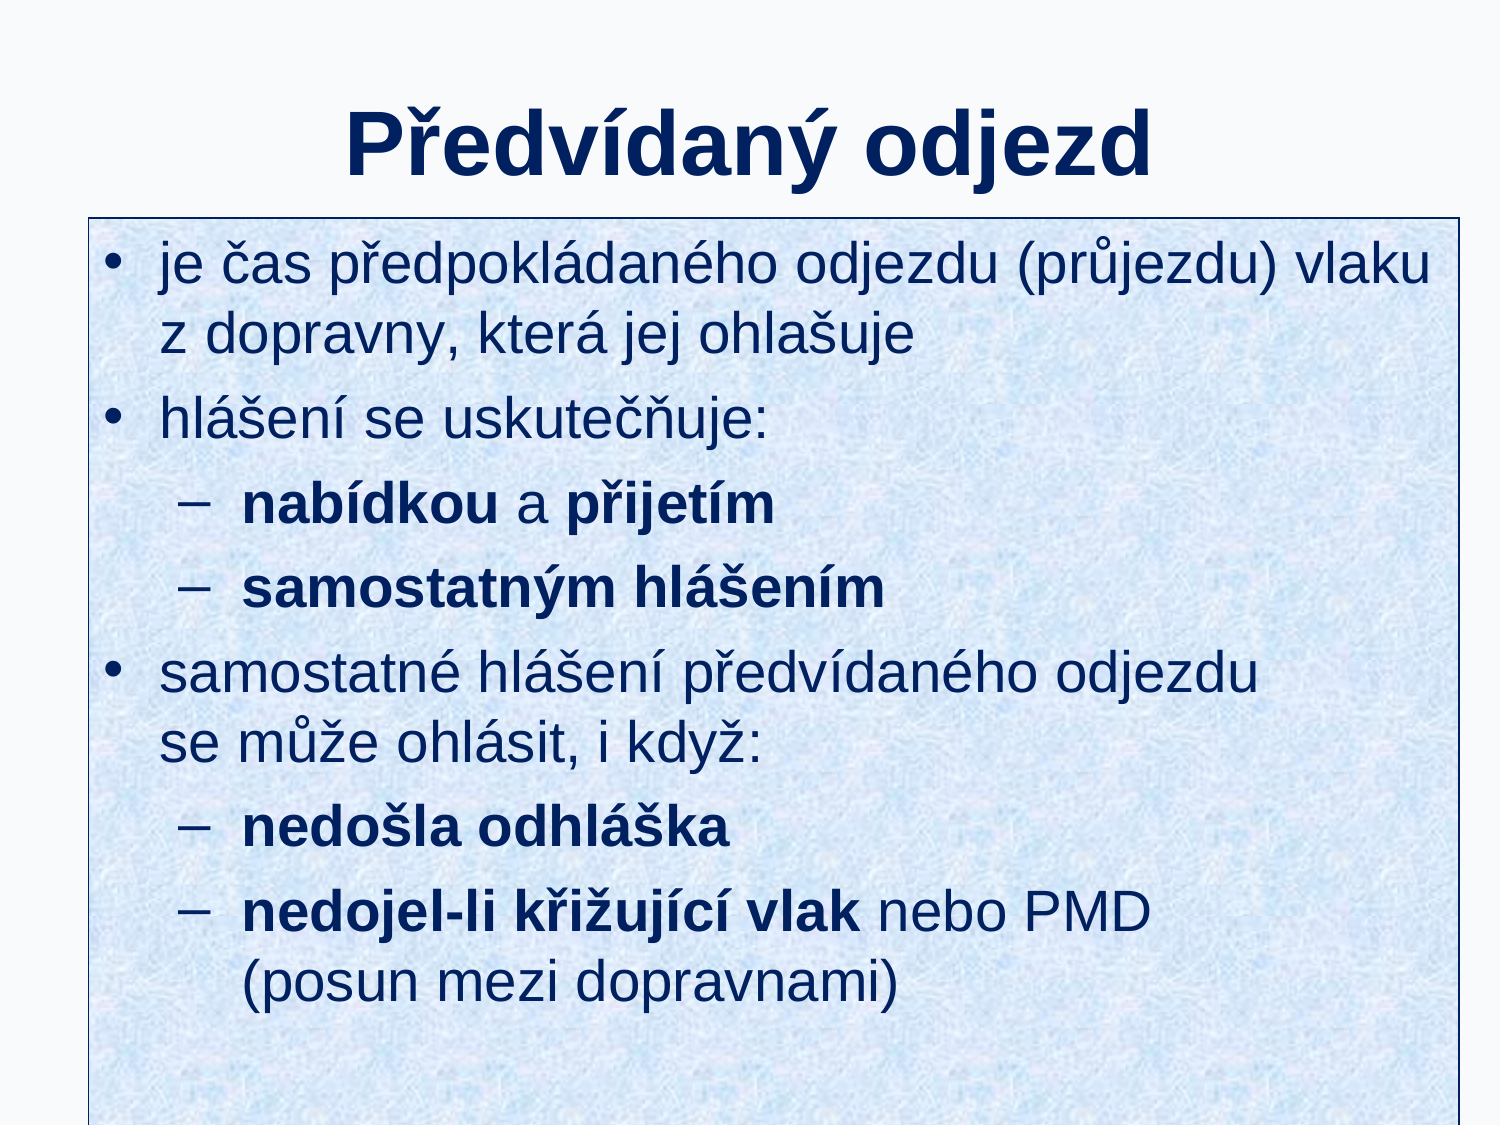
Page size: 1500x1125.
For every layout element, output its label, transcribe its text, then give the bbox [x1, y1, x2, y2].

title Předvídaný odjezd [75, 45, 1426, 233]
list je čas předpokládaného odjezdu (průjezdu) vlaku z dopravny, která jej ohlašuje hlášení se uskutečňuje: nabídkou a přijetím samostatným hlášením samostatné hlášení předvídaného odjezdu se může ohlásit, i když: nedošla odhláška nedojel-li křižující vlak nebo PMD (posun mezi dopravnami) [88, 218, 1459, 1125]
